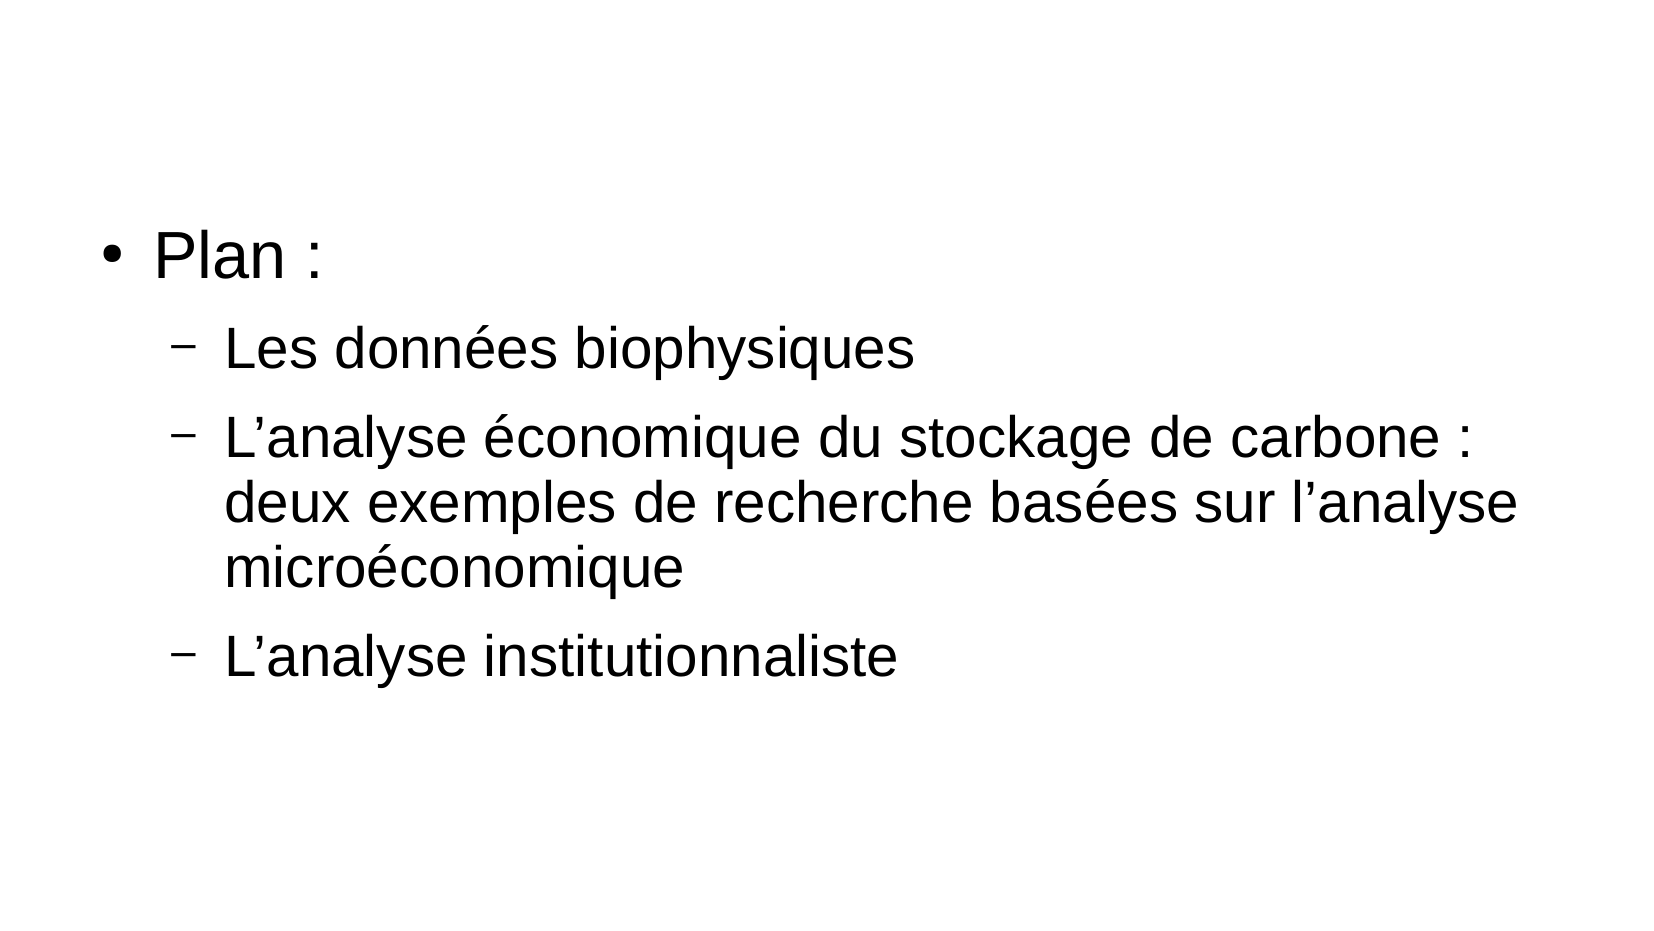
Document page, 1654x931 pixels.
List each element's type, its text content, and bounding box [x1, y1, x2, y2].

list Plan : Les données biophysiques L’analyse économique du stockage de carbone : deux exemples de recherche basées sur l’analyse microéconomique L’analyse institutionnaliste [82, 217, 1571, 758]
